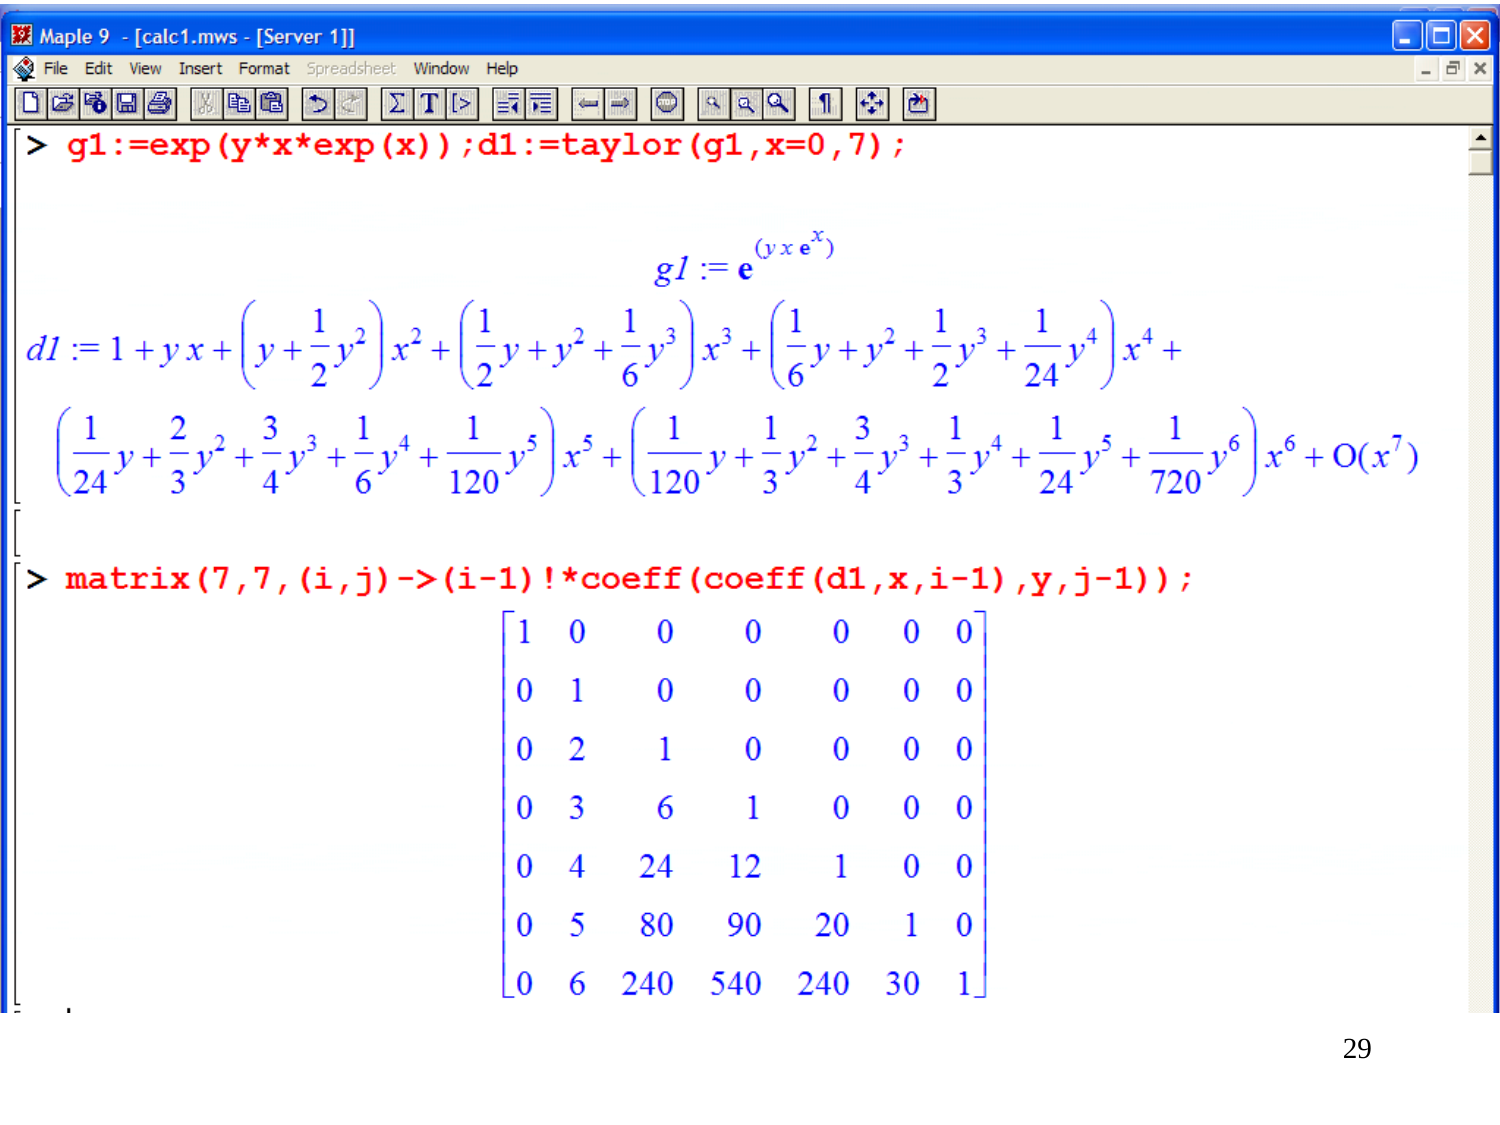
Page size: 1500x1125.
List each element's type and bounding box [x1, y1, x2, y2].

picture [0, 4, 1500, 1013]
